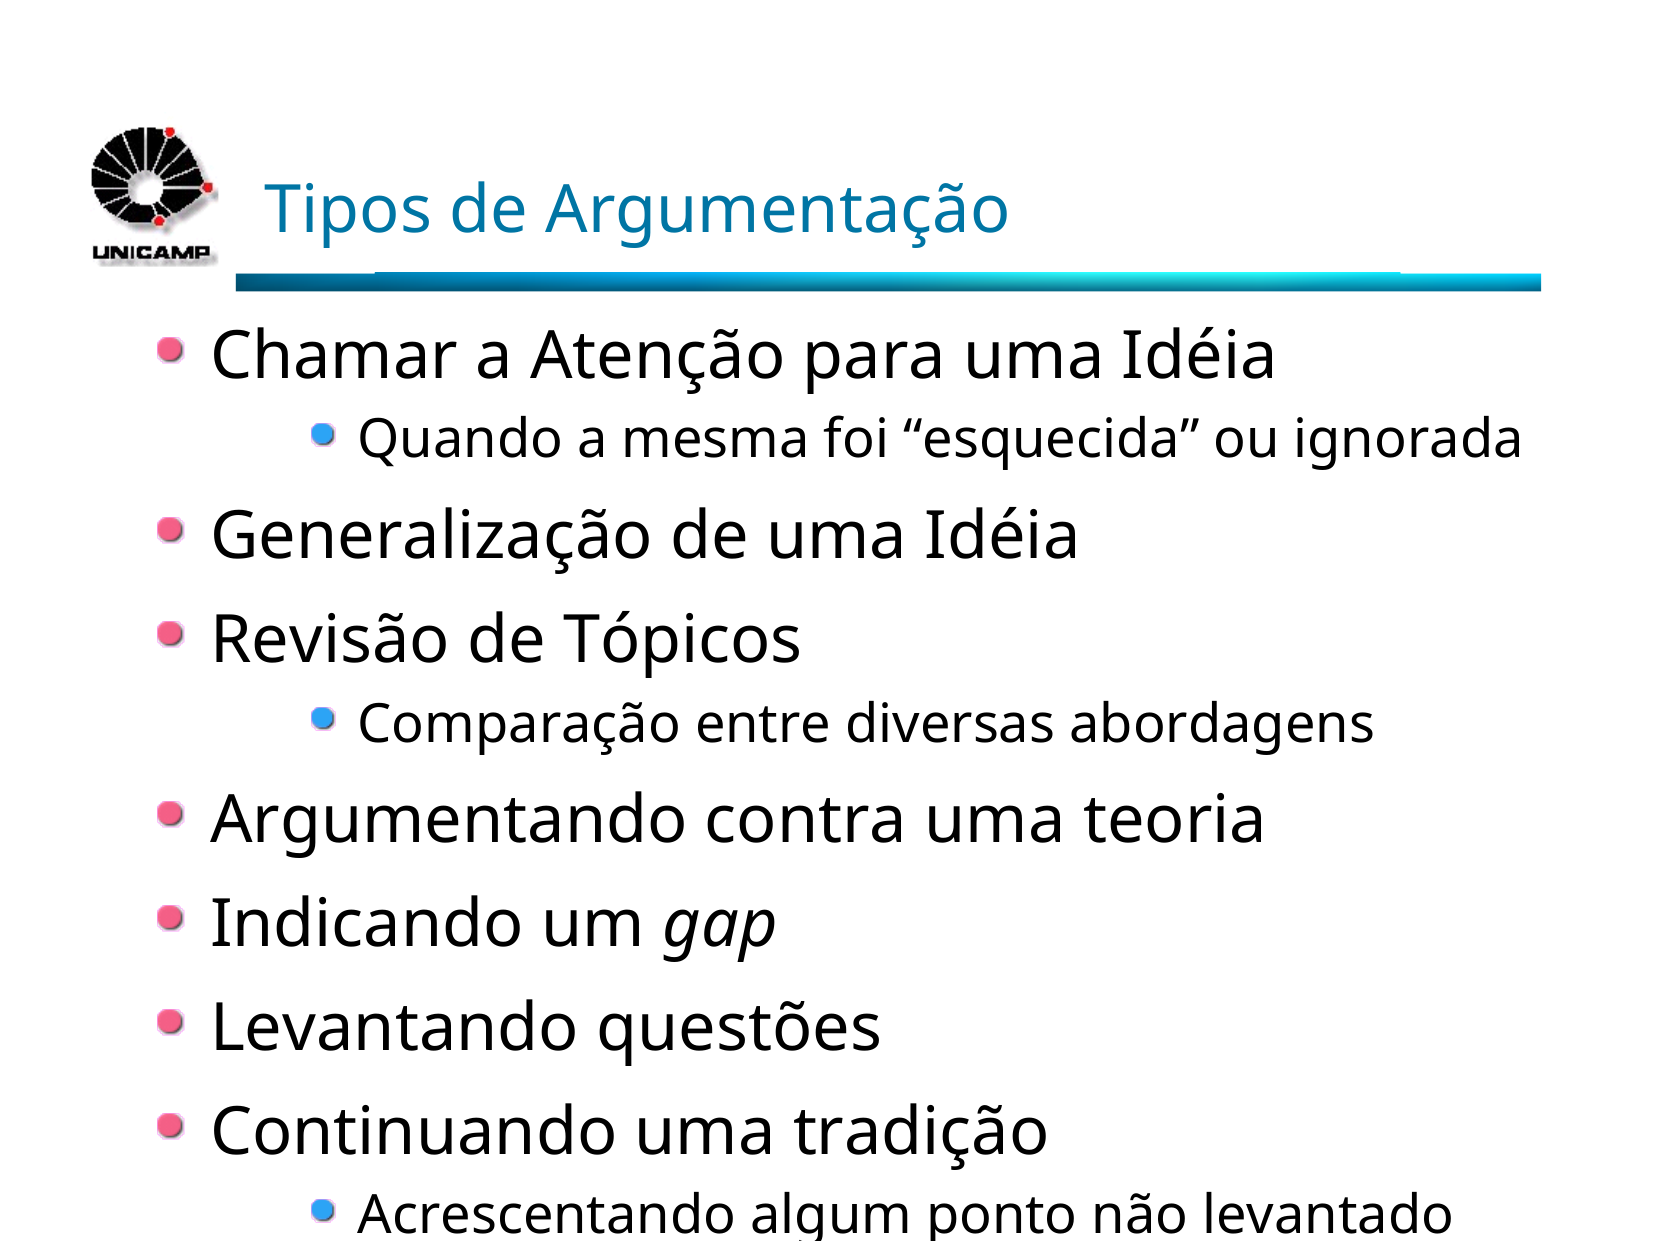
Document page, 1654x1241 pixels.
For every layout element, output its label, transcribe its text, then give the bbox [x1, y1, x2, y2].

picture [125, 272, 1654, 295]
list Chamar a Atenção para uma Idéia Quando a mesma foi “esquecida” ou ignorada Generalização de uma Idéia Revisão de Tópicos Comparação entre diversas abordagens Argumentando contra uma teoria Indicando um gap Levantando questões Continuando uma tradição Acrescentando algum ponto não levantado [121, 309, 1534, 1182]
title Tipos de Argumentação [264, 42, 1534, 250]
picture [310, 1198, 337, 1224]
